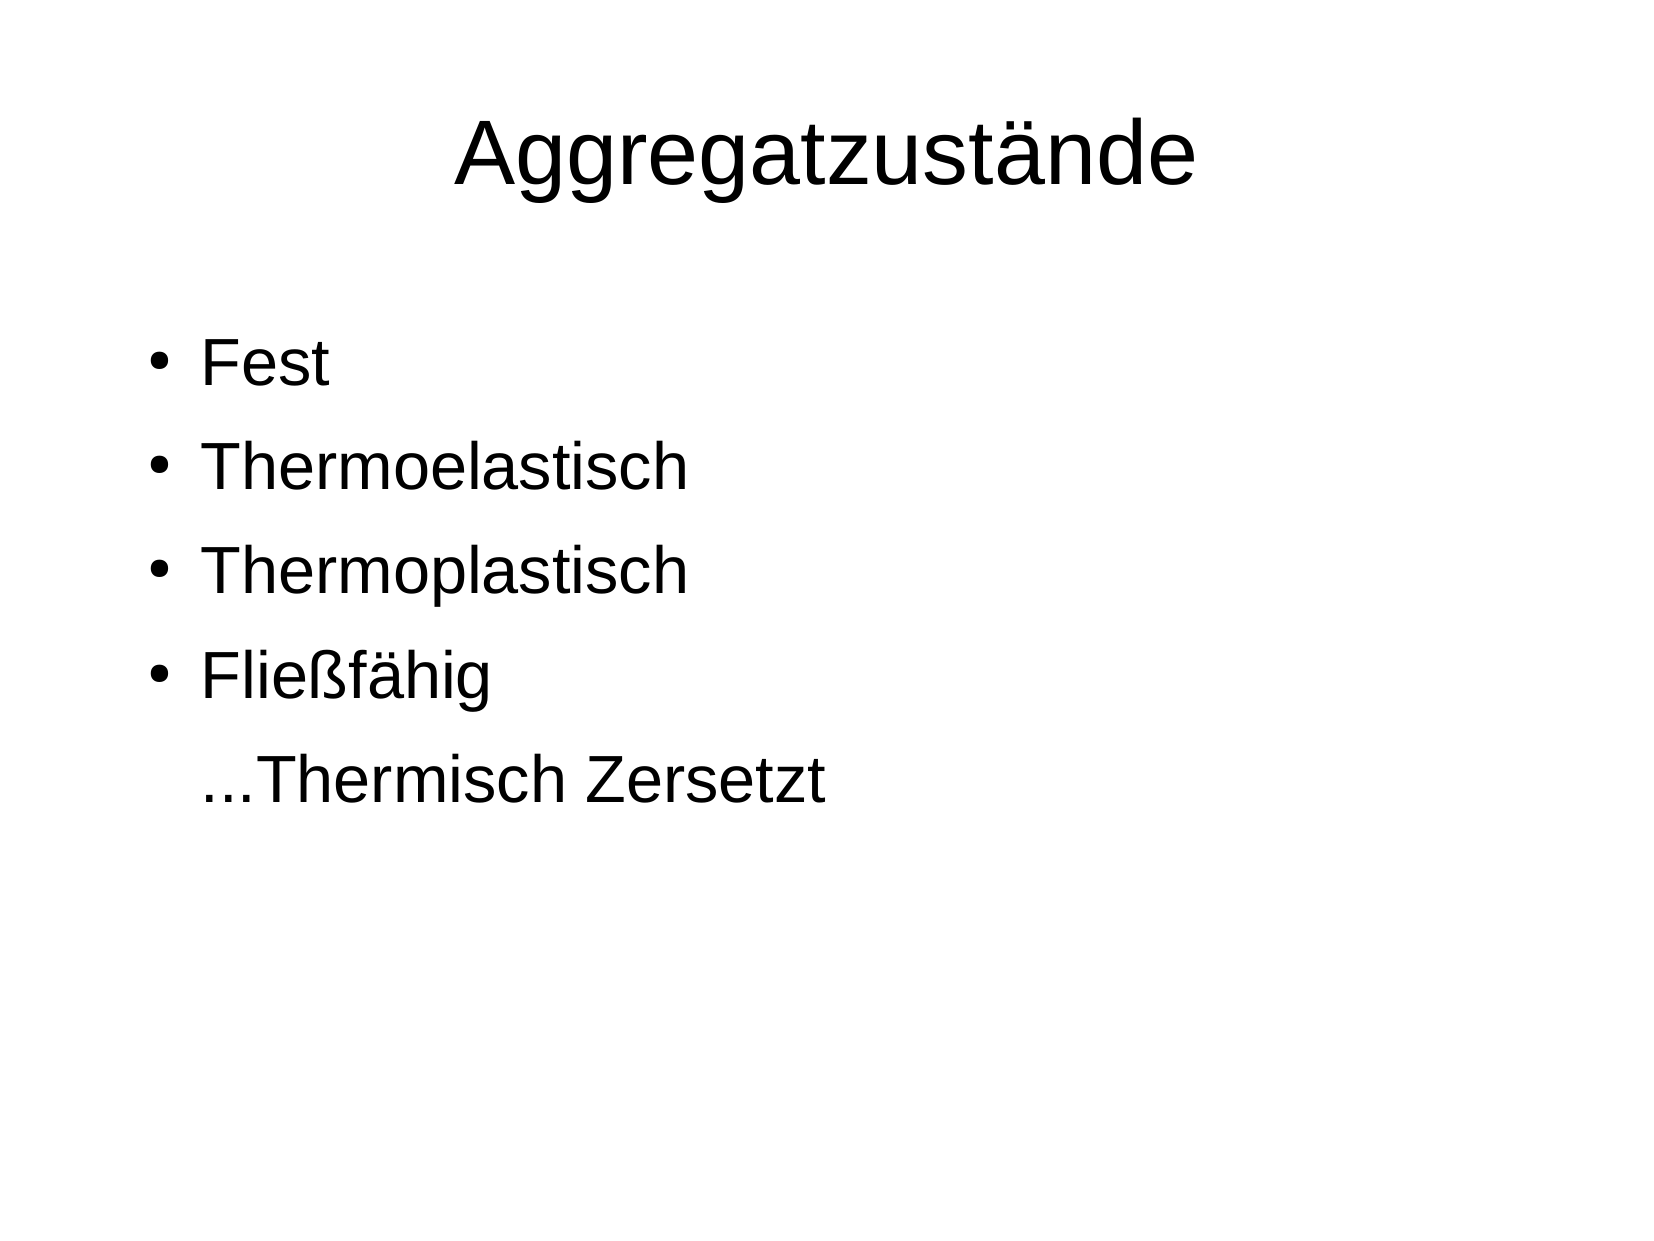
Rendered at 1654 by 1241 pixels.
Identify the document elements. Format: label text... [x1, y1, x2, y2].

list Fest Thermoelastisch Thermoplastisch Fließfähig ...Thermisch Zersetzt [129, 324, 1489, 975]
title Aggregatzustände [82, 49, 1571, 257]
